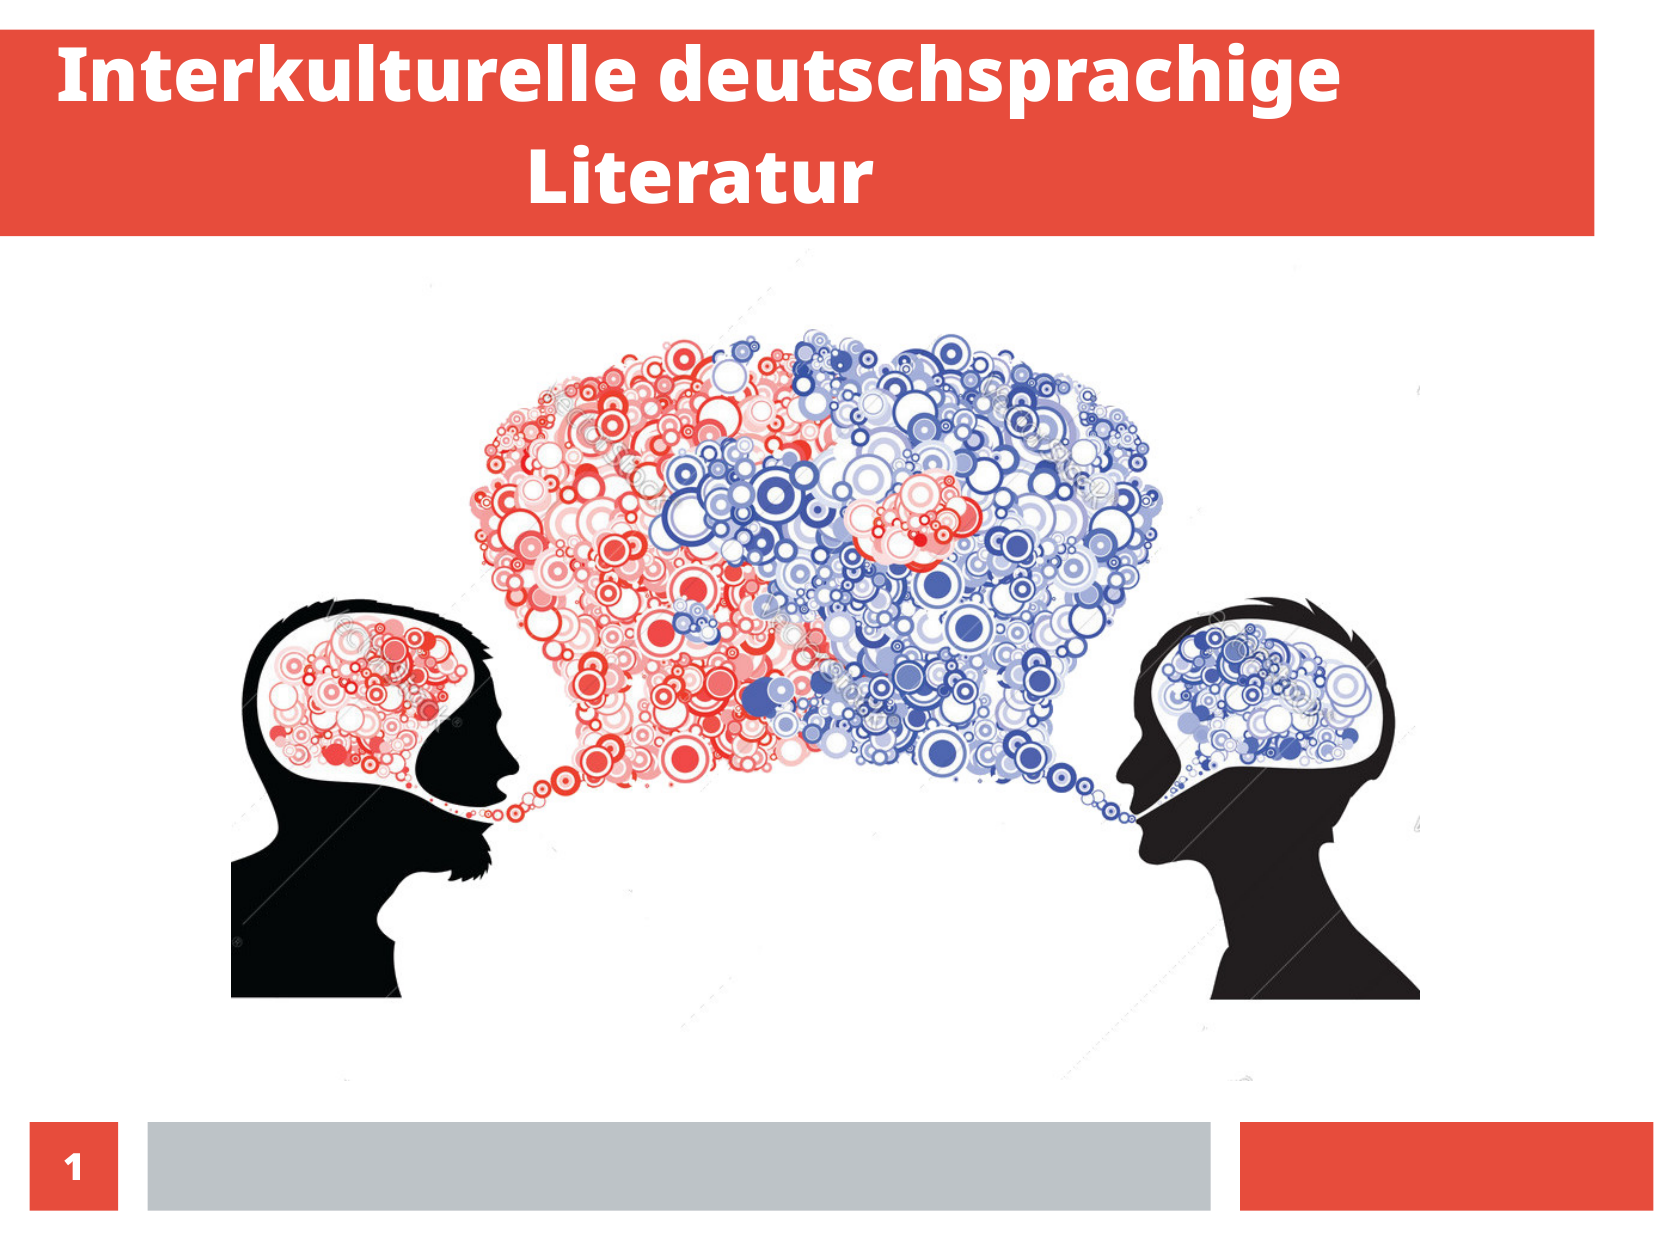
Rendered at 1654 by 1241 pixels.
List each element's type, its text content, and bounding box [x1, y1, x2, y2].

picture [231, 248, 1420, 1081]
title Interkulturelle deutschsprachige Literatur [56, 21, 1592, 169]
